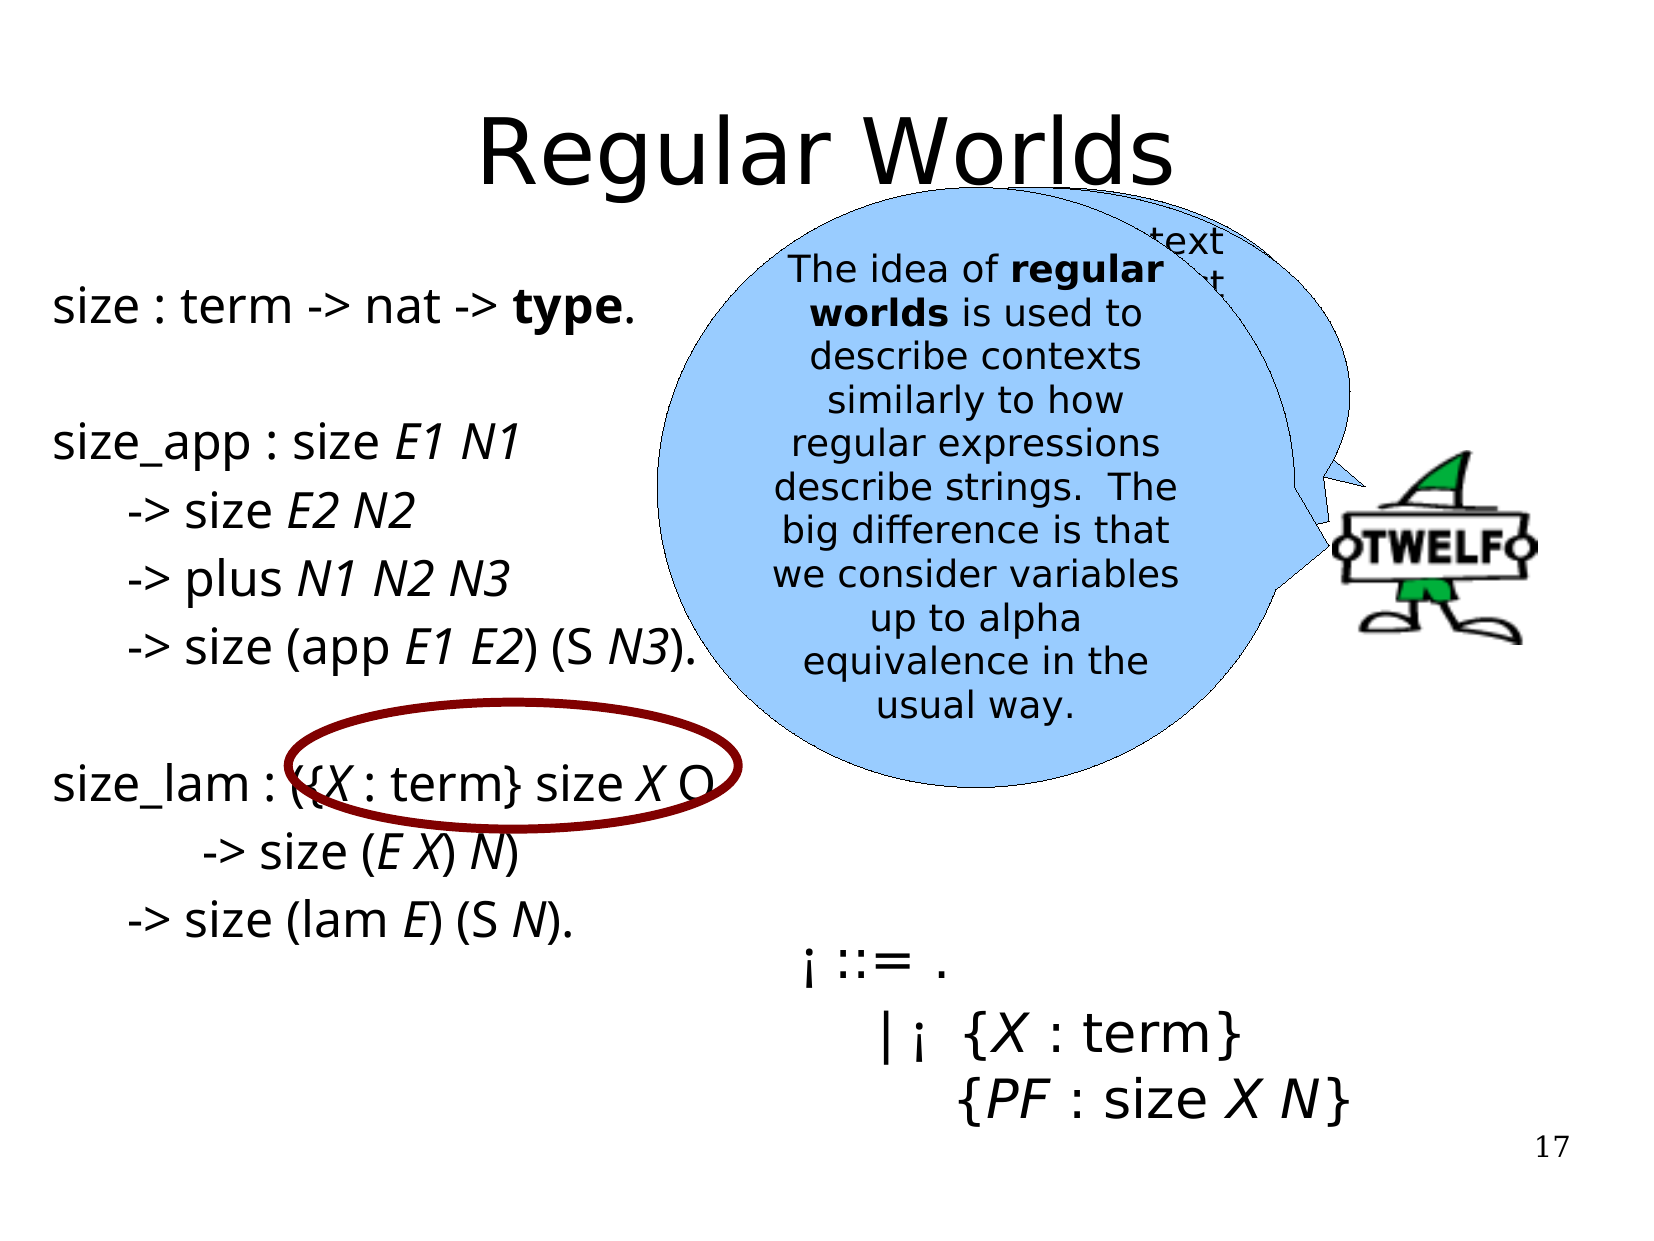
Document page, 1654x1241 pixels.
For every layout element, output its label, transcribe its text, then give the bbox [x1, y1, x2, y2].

text_box Let's say we want to verify that “size” is a total function. [1054, 187, 1275, 260]
text_box Using the LF context to encode the object language context isn't a magic bullet. Identifying patterns in the bindings we introduce is critical to proof-checking. [1008, 187, 1351, 525]
text_box The idea of regular worlds is used to describe contexts similarly to how regular expressions describe strings. The big difference is that we consider variables up to alpha equivalence in the usual way. [657, 187, 1330, 788]
title Regular Worlds [82, 56, 1571, 250]
picture [1332, 450, 1538, 645]
text_box size : term -> nat -> type. size_app : size E1 N1 -> size E2 N2 -> plus N1 N2 N3 -> size (app E1 E2) (S N3). size_lam : ({X : term} size X O -> size (E X) N) -> size (lam E) (S N). [37, 262, 788, 941]
text_box ¡ ::= . | ¡ {X : term} {PF : size X N} [787, 913, 1576, 1119]
